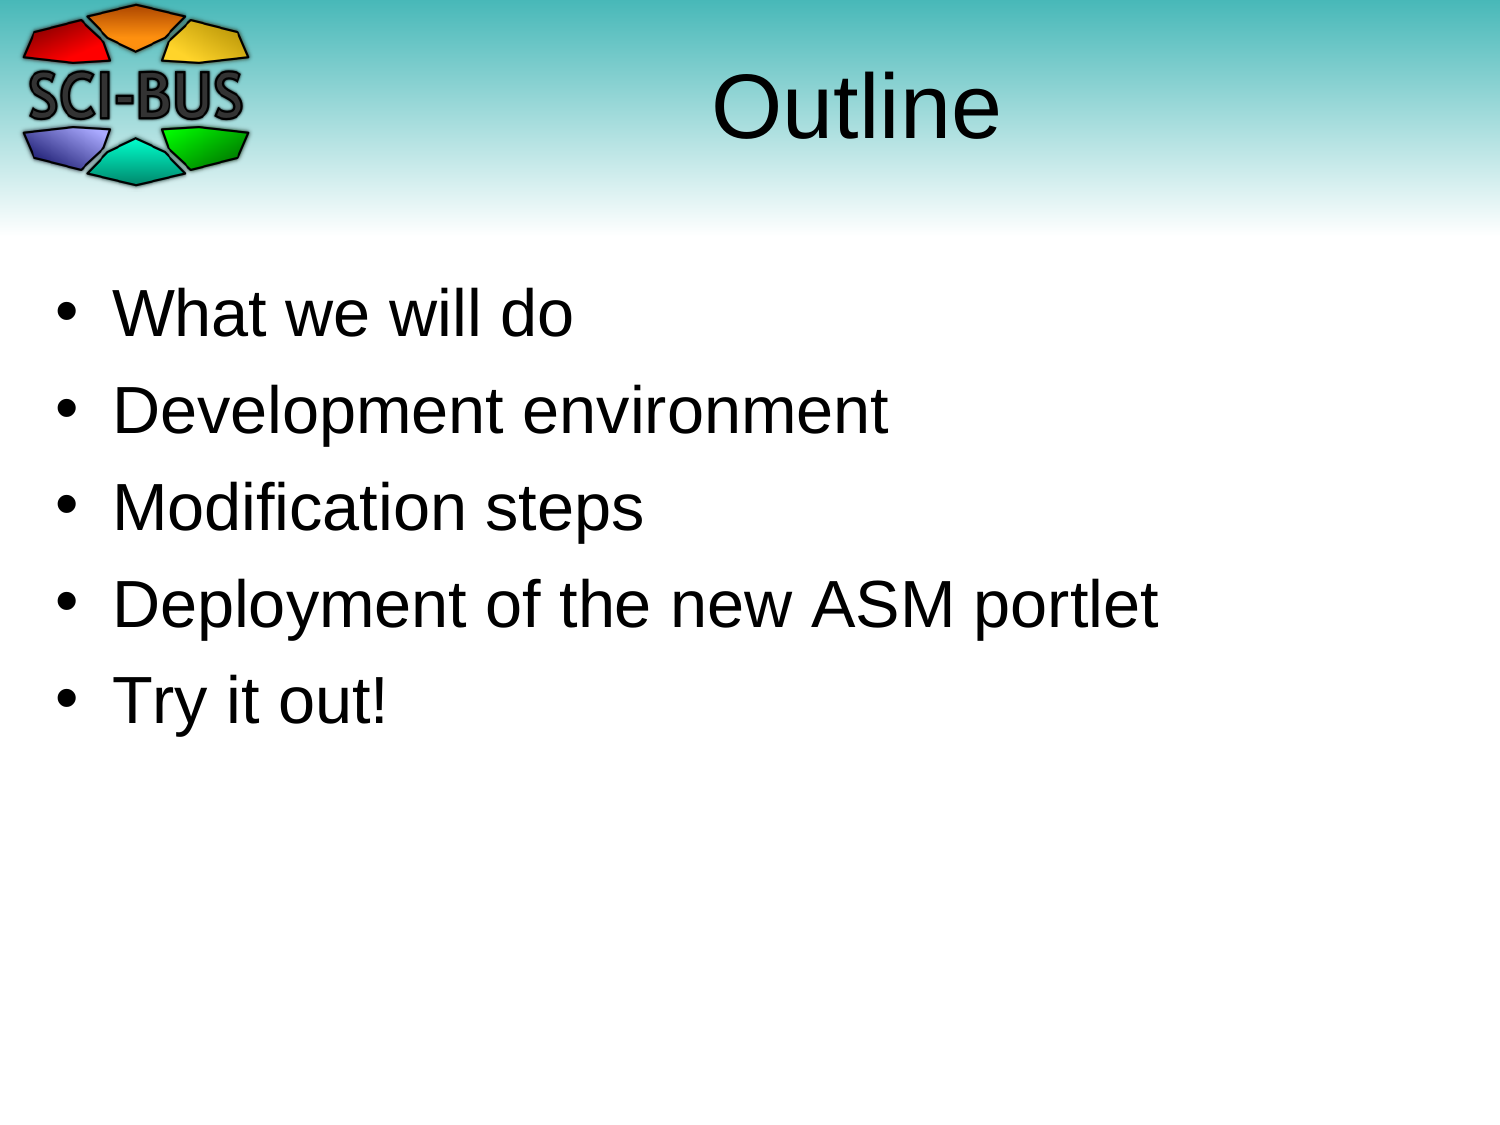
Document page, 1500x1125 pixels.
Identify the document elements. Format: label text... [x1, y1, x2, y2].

picture [17, 0, 254, 192]
list What we will do Development environment Modification steps Deployment of the new ASM portlet Try it out! [41, 262, 1459, 1006]
title Outline [289, 19, 1425, 185]
